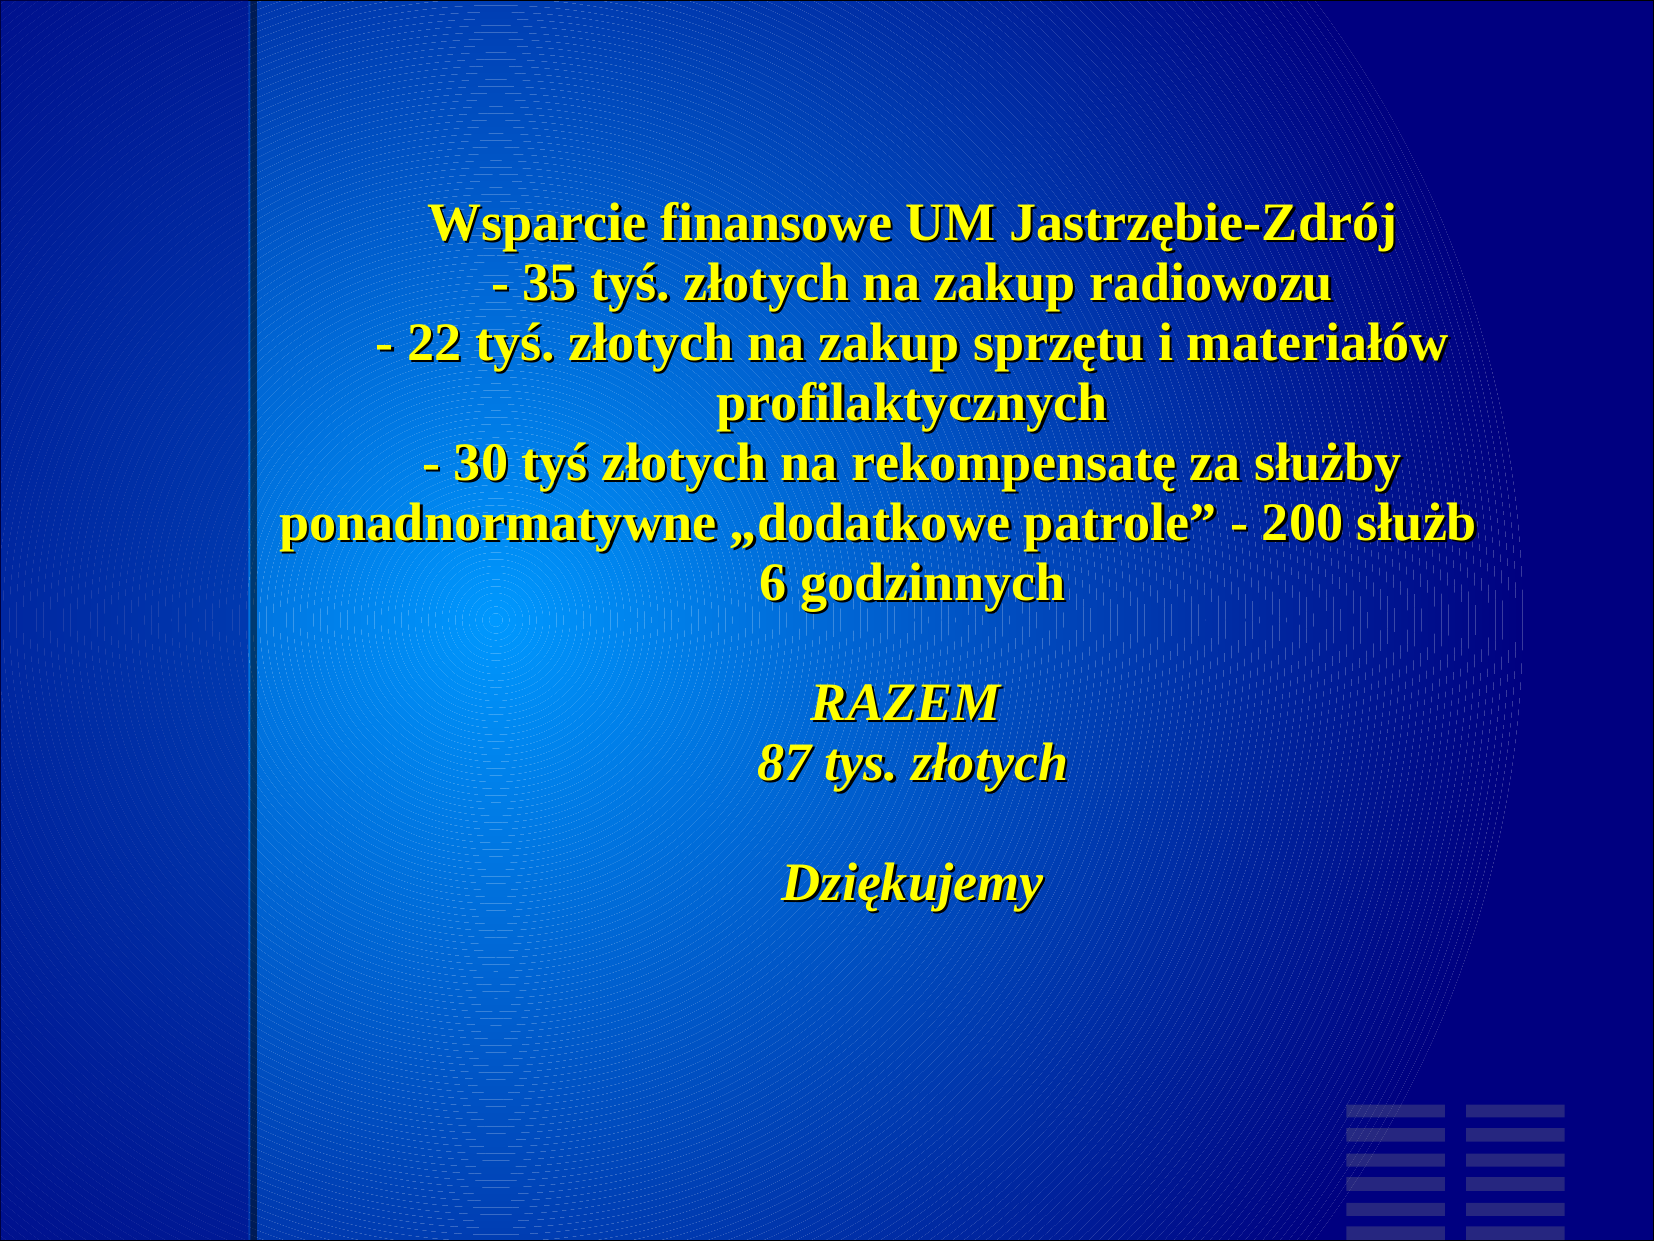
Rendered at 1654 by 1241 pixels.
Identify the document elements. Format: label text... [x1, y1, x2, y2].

title Wsparcie finansowe UM Jastrzębie-Zdrój - 35 tyś. złotych na zakup radiowozu - 22 tyś. złotych na zakup sprzętu i materiałów profilaktycznych - 30 tyś złotych na rekompensatę za służby ponadnormatywne „dodatkowe patrole” - 200 służb 6 godzinnych RAZEM 87 tys. złotych Dziękujemy [265, 71, 1560, 1153]
